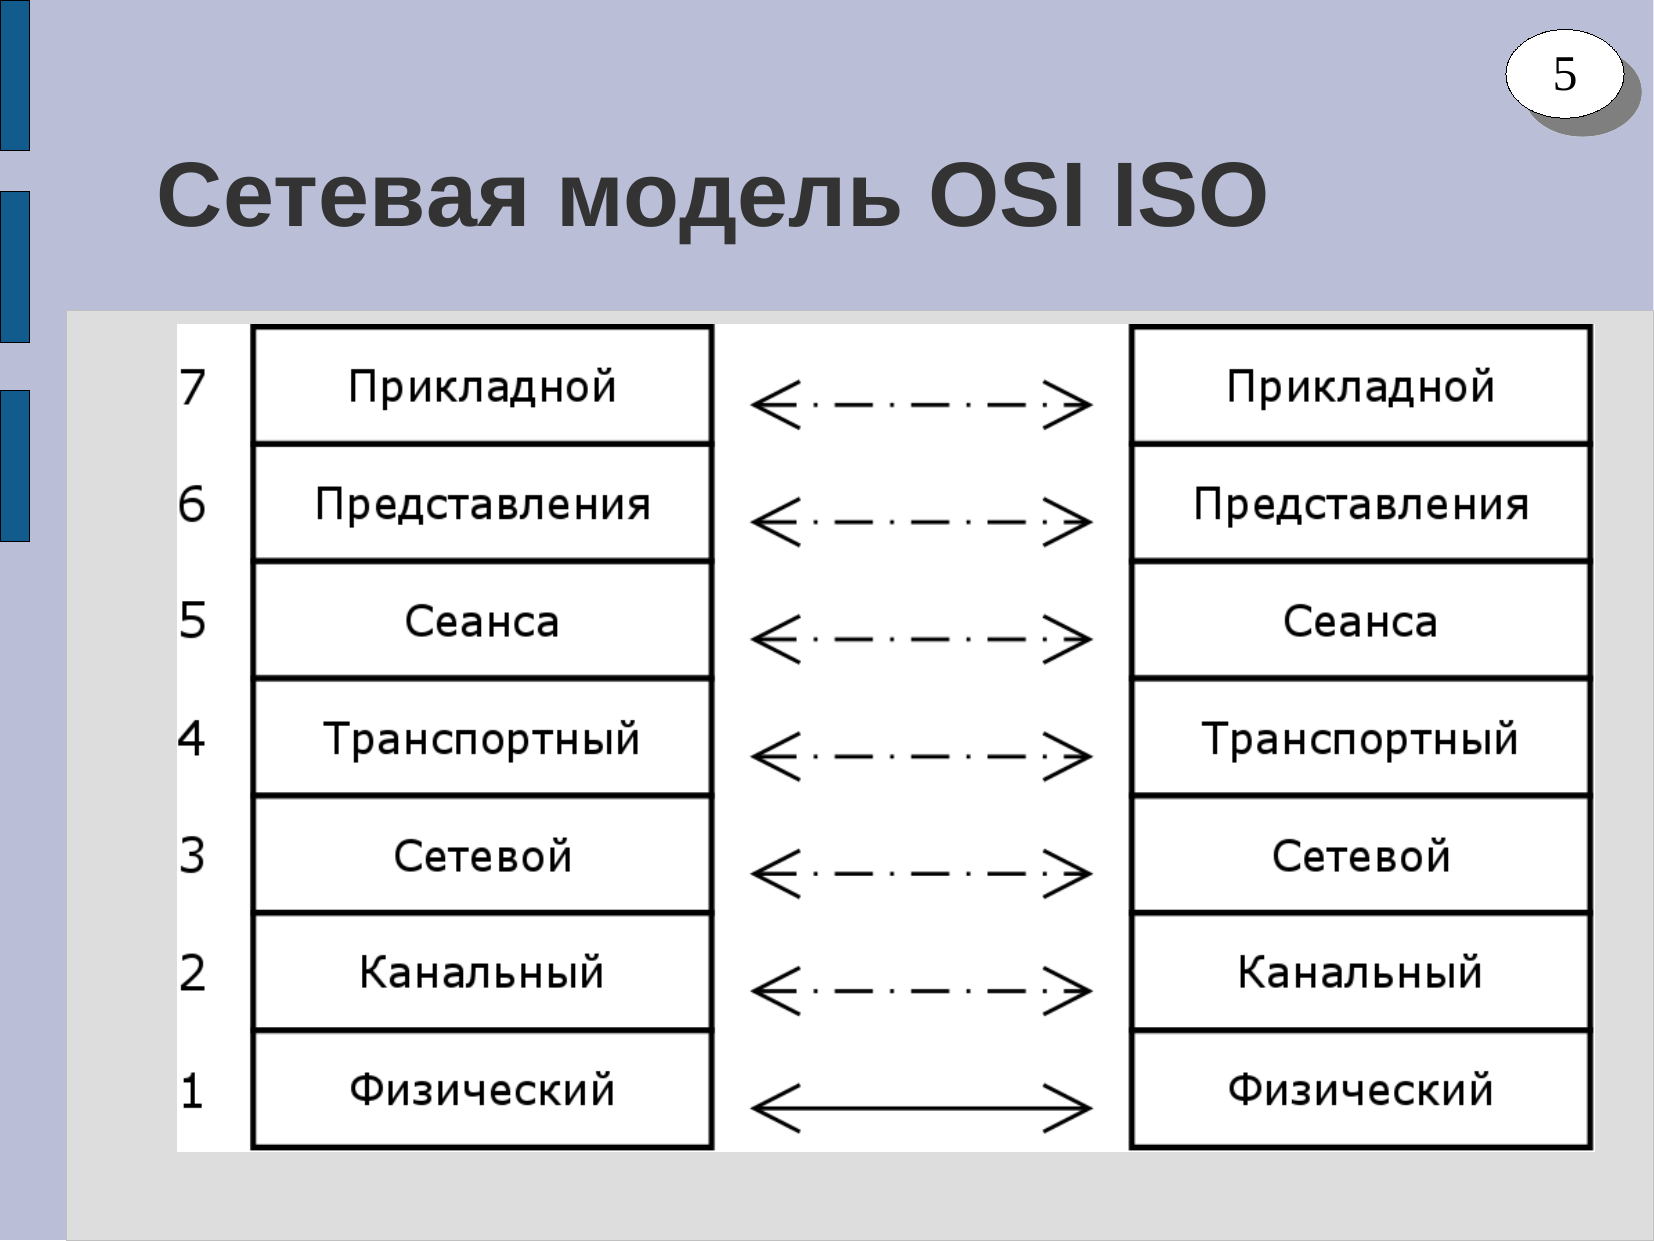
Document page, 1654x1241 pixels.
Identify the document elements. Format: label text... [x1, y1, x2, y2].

title Сетевая модель OSI ISO [121, 91, 1534, 299]
picture [177, 324, 1595, 1152]
text_box 5 [1505, 29, 1625, 119]
